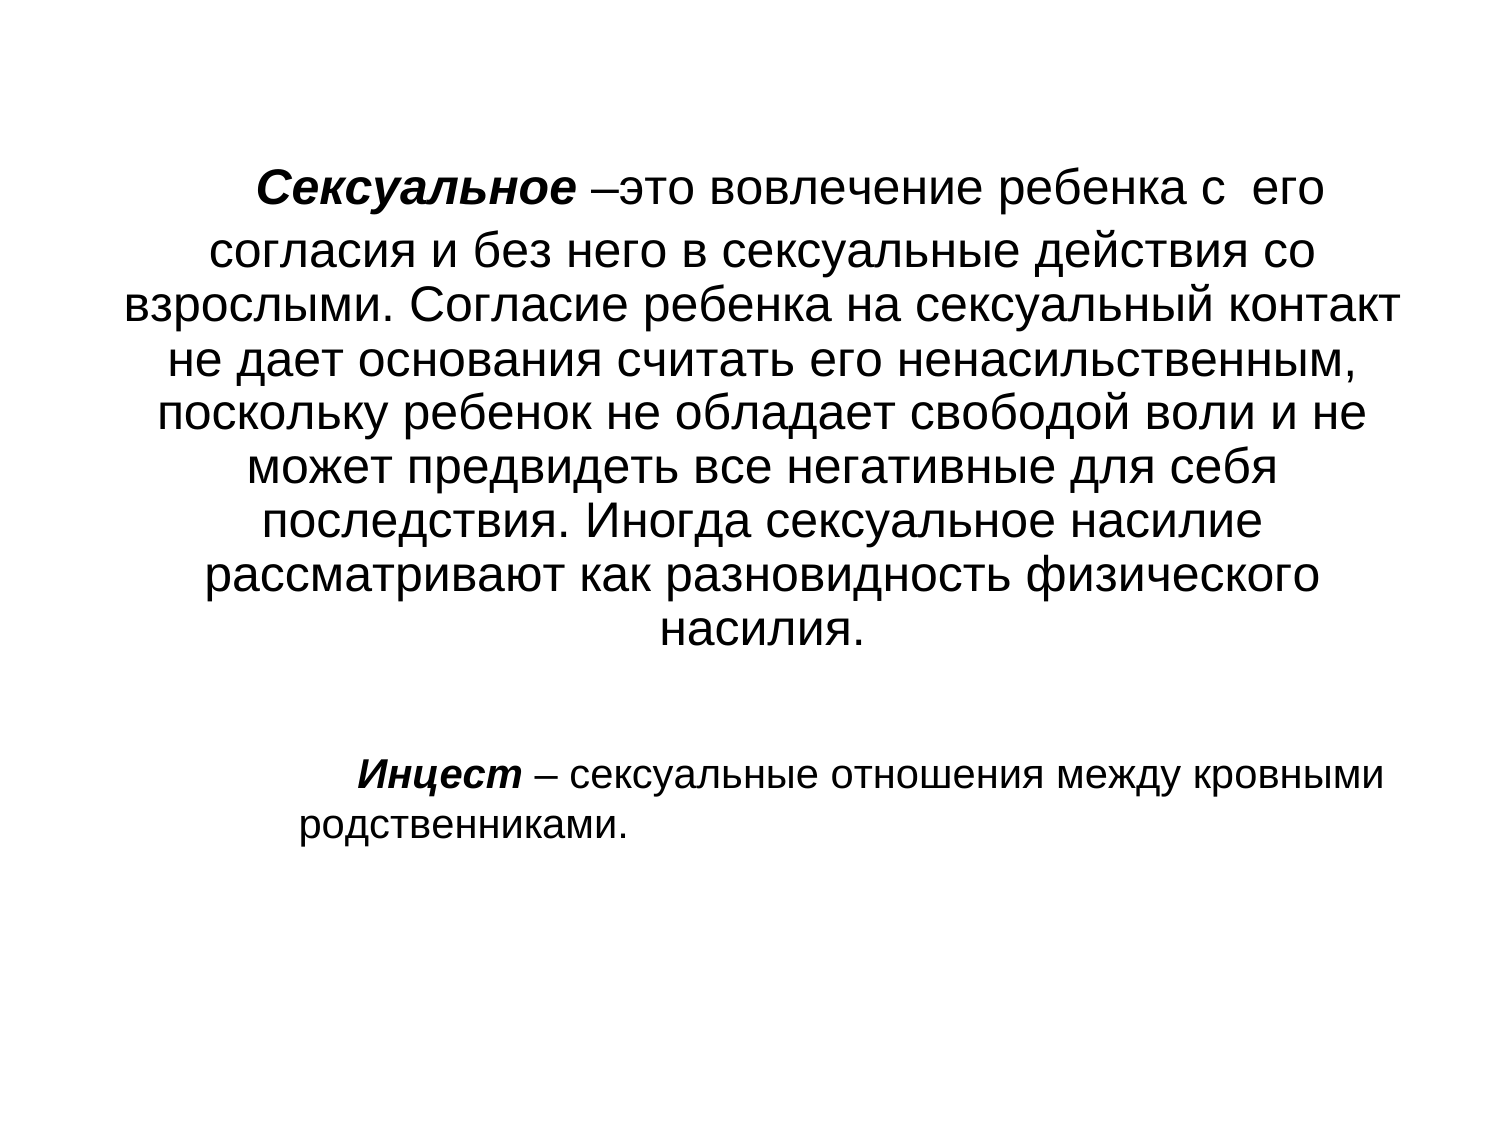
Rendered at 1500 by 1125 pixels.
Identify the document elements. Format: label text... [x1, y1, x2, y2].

list Инцест – сексуальные отношения между кровными родственниками. [171, 739, 1426, 1006]
title Сексуальное –это вовлечение ребенка с его согласия и без него в сексуальные действия со взрослыми. Согласие ребенка на сексуальный контакт не дает основания считать его ненасильственным, поскольку ребенок не обладает свободой воли и не может предвидеть все негативные для себя последствия. Иногда сексуальное насилие рассматривают как разновидность физического насилия. [88, 66, 1437, 717]
